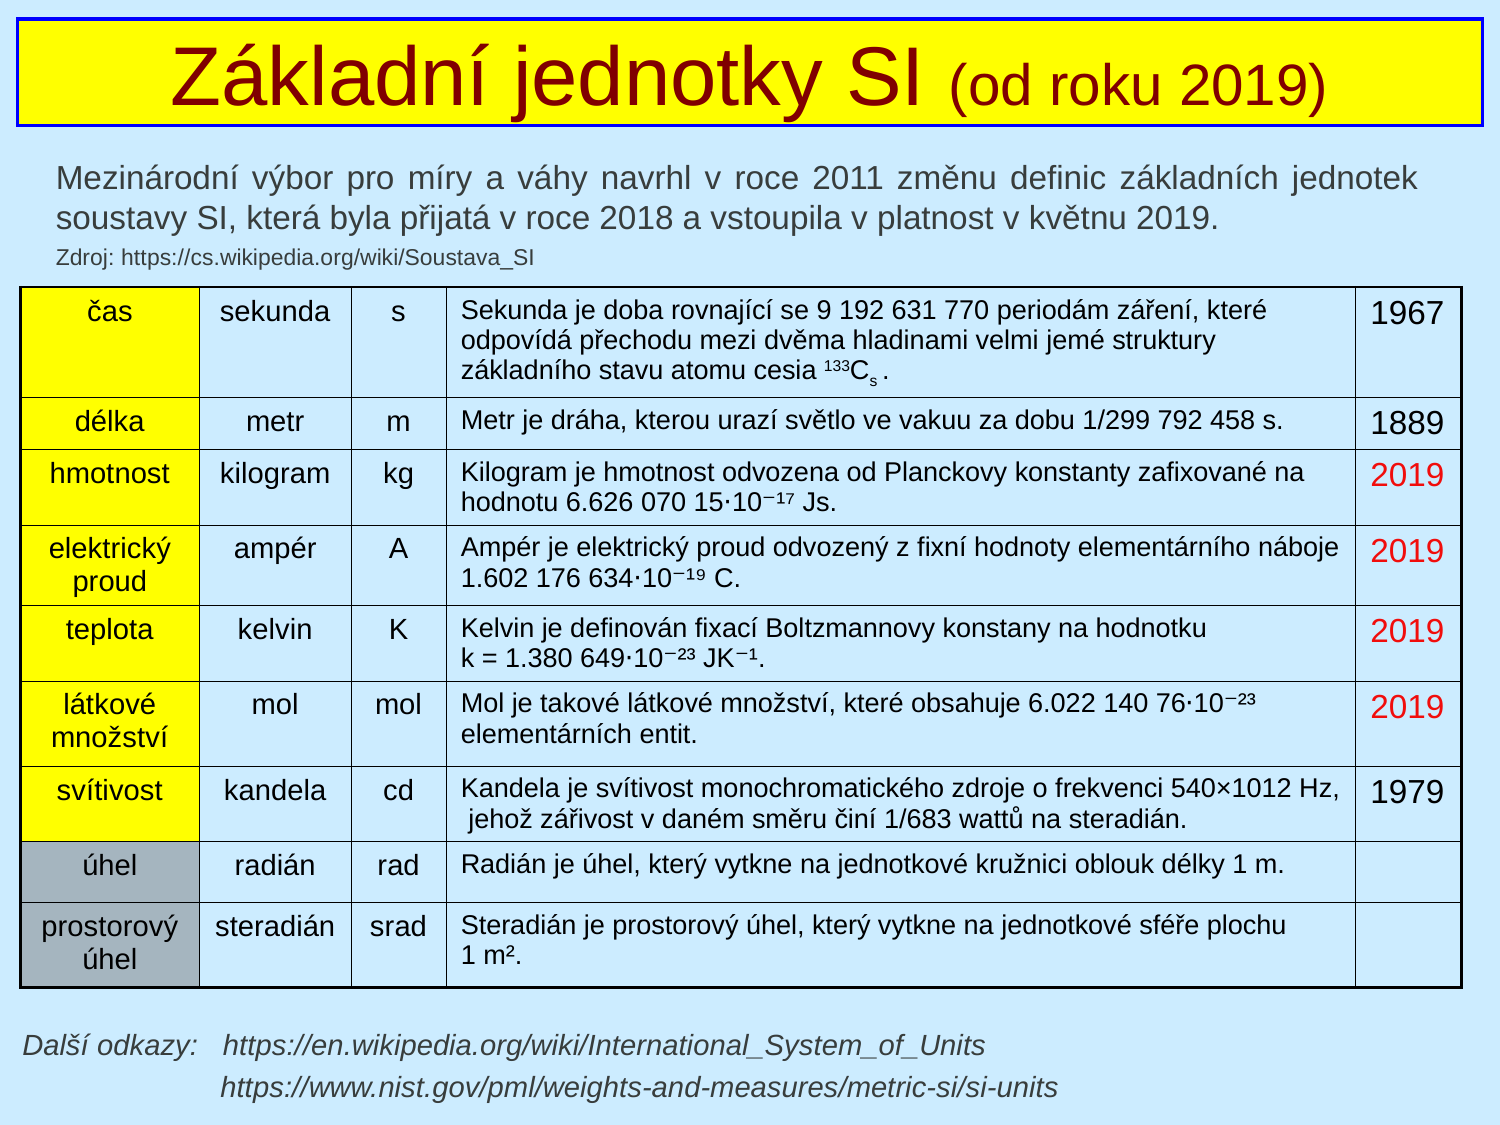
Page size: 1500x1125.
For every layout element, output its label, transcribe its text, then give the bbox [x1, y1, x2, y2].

table_cell metr [200, 398, 351, 449]
table_cell srad [352, 903, 446, 986]
table_header Sekunda je doba rovnající se 9 192 631 770 periodám záření, které odpovídá přechodu mezi dvěma hladinami velmi jemé struktury základního stavu atomu cesia 133Cs . [447, 288, 1355, 397]
table_cell Steradián je prostorový úhel, který vytkne na jednotkové sféře plochu 1 m². [447, 903, 1355, 986]
table_header sekunda [200, 288, 351, 397]
table_cell 2019 [1356, 526, 1460, 605]
table_cell 2019 [1356, 682, 1460, 766]
table_cell Kandela je svítivost monochromatického zdroje o frekvenci 540×1012 Hz, jehož zářivost v daném směru činí 1/683 wattů na steradián. [447, 767, 1355, 841]
table_cell kelvin [200, 606, 351, 681]
table_header čas [22, 288, 199, 397]
table_cell [1356, 842, 1460, 902]
table_header s [352, 288, 446, 397]
text_box Další odkazy: https://en.wikipedia.org/wiki/International_System_of_Units https://www.nist.gov/pml/weights-and-measures/metric-si/si-units [7, 1021, 1348, 1112]
table_cell mol [352, 682, 446, 766]
table_cell kandela [200, 767, 351, 841]
table_cell A [352, 526, 446, 605]
table_cell látkové množství [22, 682, 199, 766]
table_cell mol [200, 682, 351, 766]
table_cell Radián je úhel, který vytkne na jednotkové kružnici oblouk délky 1 m. [447, 842, 1355, 902]
table_cell elektrický proud [22, 526, 199, 605]
table_cell teplota [22, 606, 199, 681]
table_cell svítivost [22, 767, 199, 841]
table_cell cd [352, 767, 446, 841]
table_cell prostorový úhel [22, 903, 199, 986]
text_box Mezinárodní výbor pro míry a váhy navrhl v roce 2011 změnu definic základních jednotek soustavy SI, která byla přijatá v roce 2018 a vstoupila v platnost v květnu 2019. Zdroj: https://cs.wikipedia.org/wiki/Soustava_SI [41, 149, 1435, 278]
table_cell Ampér je elektrický proud odvozený z fixní hodnoty elementárního náboje 1.602 176 634⋅10⁻¹⁹ C. [447, 526, 1355, 605]
table_cell [1356, 903, 1460, 986]
table_cell úhel [22, 842, 199, 902]
table_cell 2019 [1356, 606, 1460, 681]
table_cell Mol je takové látkové množství, které obsahuje 6.022 140 76⋅10⁻²³ elementárních entit. [447, 682, 1355, 766]
table_cell Kelvin je definován fixací Boltzmannovy konstany na hodnotku k = 1.380 649⋅10⁻²³ JK⁻¹. [447, 606, 1355, 681]
table_cell hmotnost [22, 450, 199, 525]
table_cell ampér [200, 526, 351, 605]
table_cell rad [352, 842, 446, 902]
table_cell kg [352, 450, 446, 525]
table_cell steradián [200, 903, 351, 986]
table_header 1967 [1356, 288, 1460, 397]
table_cell 1889 [1356, 398, 1460, 449]
table_cell K [352, 606, 446, 681]
table_cell Metr je dráha, kterou urazí světlo ve vakuu za dobu 1/299 792 458 s. [447, 398, 1355, 449]
table_cell 1979 [1356, 767, 1460, 841]
table_cell 2019 [1356, 450, 1460, 525]
table_cell radián [200, 842, 351, 902]
table_cell Kilogram je hmotnost odvozena od Planckovy konstanty zafixované na hodnotu 6.626 070 15⋅10⁻¹⁷ Js. [447, 450, 1355, 525]
title Základní jednotky SI (od roku 2019) [17, 19, 1483, 126]
table_cell kilogram [200, 450, 351, 525]
table_cell délka [22, 398, 199, 449]
table_cell m [352, 398, 446, 449]
